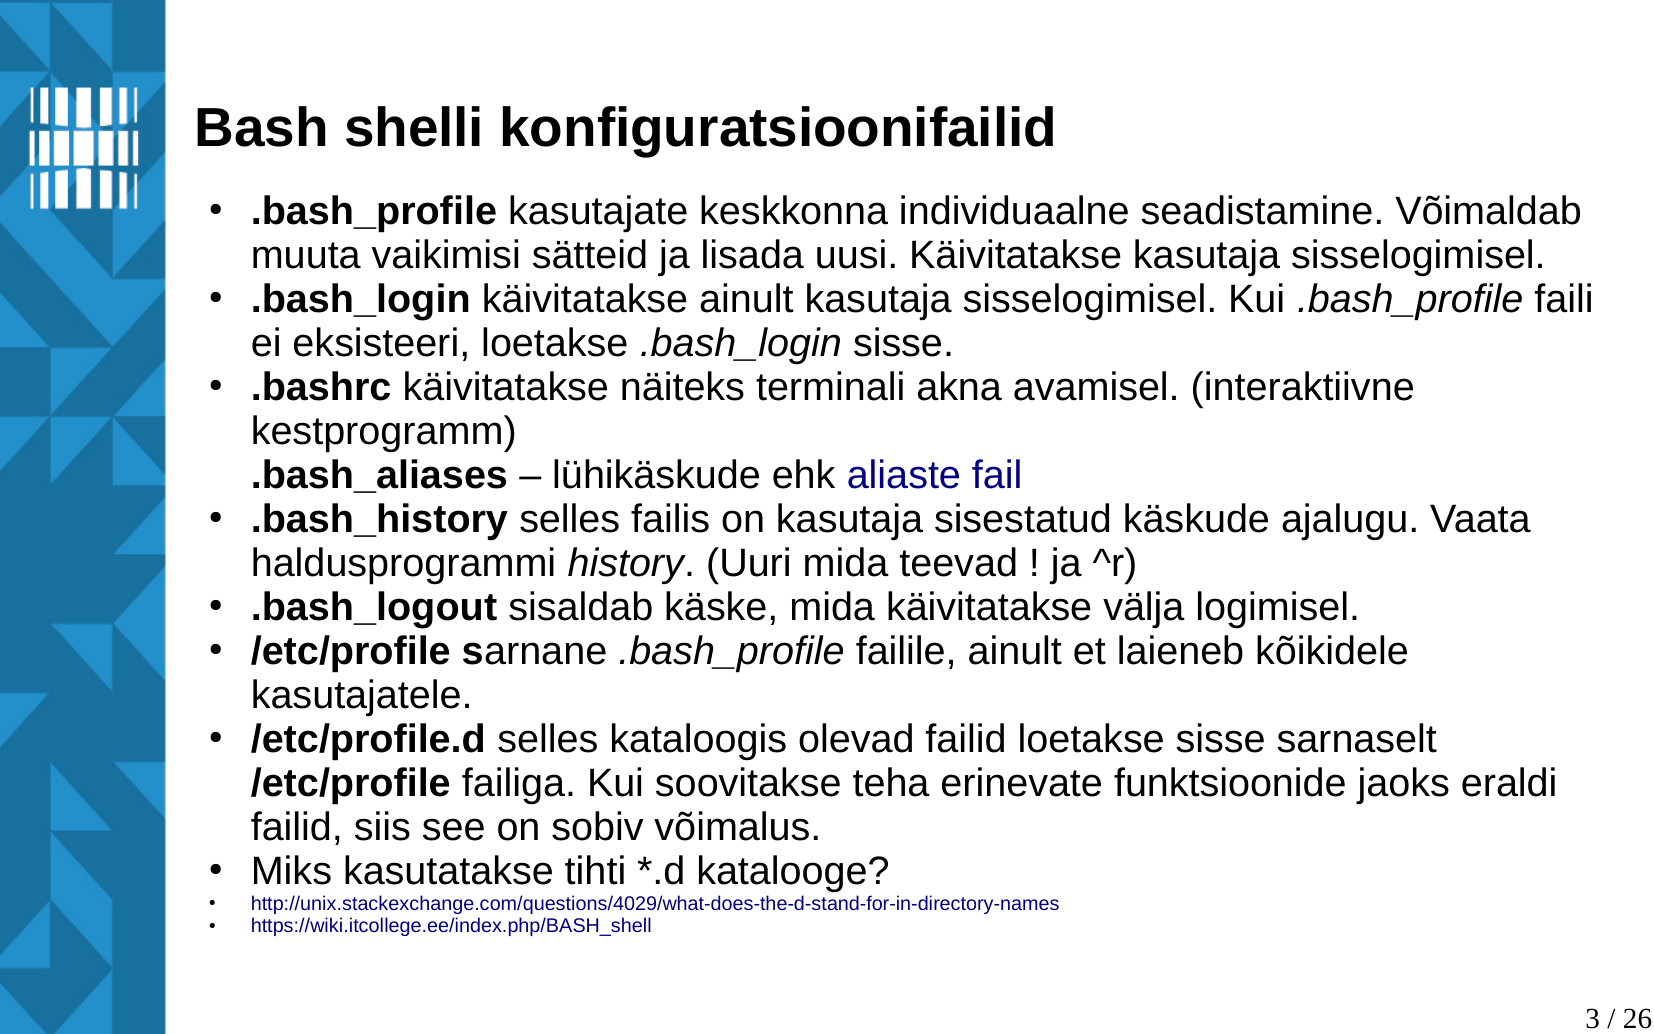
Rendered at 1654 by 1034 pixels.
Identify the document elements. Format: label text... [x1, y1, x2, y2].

list .bash_profile kasutajate keskkonna individuaalne seadistamine. Võimaldab muuta vaikimisi sätteid ja lisada uusi. Käivitatakse kasutaja sisselogimisel. .bash_login käivitatakse ainult kasutaja sisselogimisel. Kui .bash_profile faili ei eksisteeri, loetakse .bash_login sisse. .bashrc käivitatakse näiteks terminali akna avamisel. (interaktiivne kestprogramm) .bash_aliases – lühikäskude ehk aliaste fail .bash_history selles failis on kasutaja sisestatud käskude ajalugu. Vaata haldusprogrammi history. (Uuri mida teevad ! ja ^r) .bash_logout sisaldab käske, mida käivitatakse välja logimisel. /etc/profile sarnane .bash_profile failile, ainult et laieneb kõikidele kasutajatele. /etc/profile.d selles kataloogis olevad failid loetakse sisse sarnaselt /etc/profile failiga. Kui soovitakse teha erinevate funktsioonide jaoks eraldi failid, siis see on sobiv võimalus. Miks kasutatakse tihti *.d katalooge? http://unix.stackexchange.com/questions/4029/what-does-the-d-stand-for-in-directory-names https://wiki.itcollege.ee/index.php/BASH_shell [194, 188, 1595, 981]
title Bash shelli konfiguratsioonifailid [194, 41, 1565, 188]
